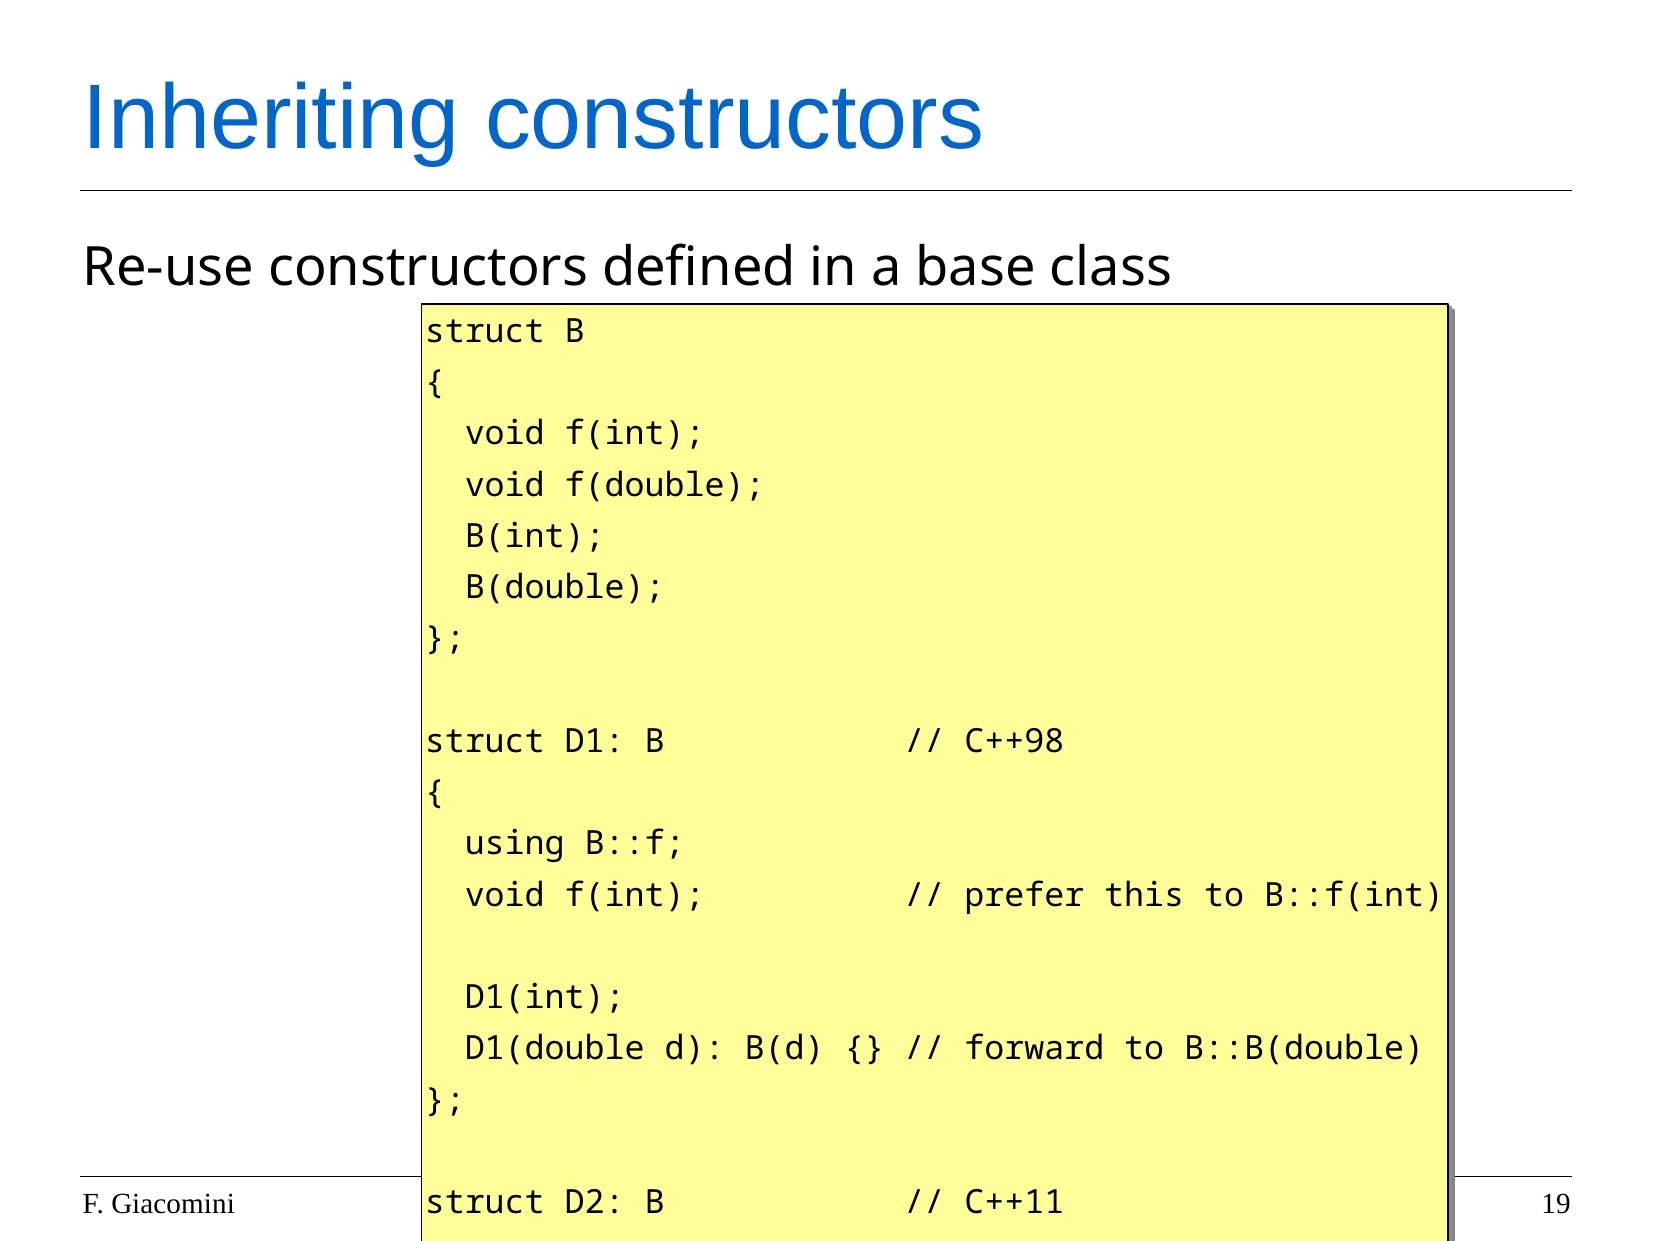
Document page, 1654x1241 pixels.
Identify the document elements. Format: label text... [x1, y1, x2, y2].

text_box struct B { void f(int); void f(double); B(int); B(double); }; struct D1: B // C++98 { using B::f; void f(int); // prefer this to B::f(int) D1(int); D1(double d): B(d) {} // forward to B::B(double) }; struct D2: B // C++11 { using B::B; // re-use B's constructors D2(int); // prefer this to B::B(int) }; [421, 303, 1448, 1241]
list Re-use constructors defined in a base class [82, 227, 1571, 1149]
title Inheriting constructors [82, 49, 1571, 184]
